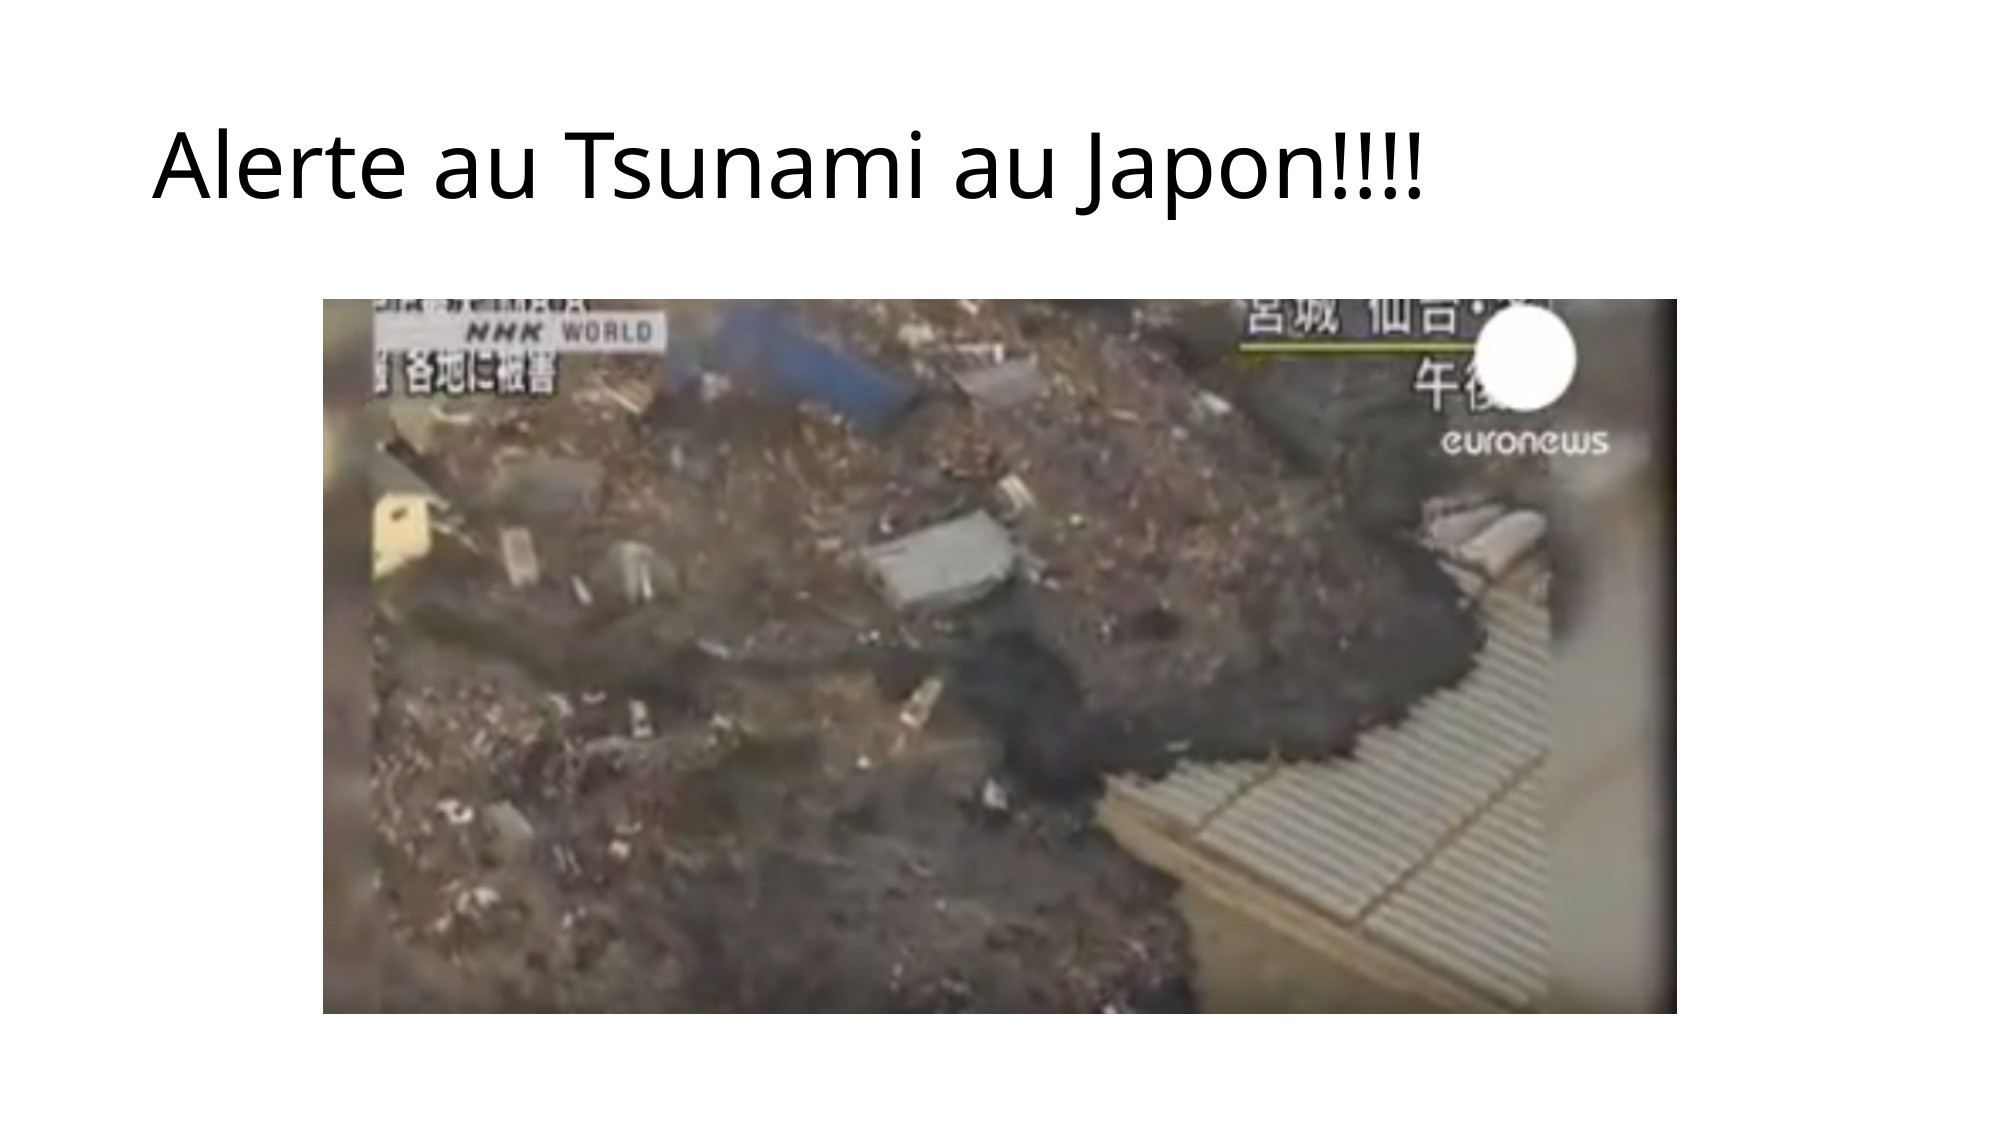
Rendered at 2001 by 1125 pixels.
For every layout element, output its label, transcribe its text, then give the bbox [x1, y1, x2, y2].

picture [323, 299, 1677, 1014]
title Alerte au Tsunami au Japon!!!! [137, 59, 1863, 278]
